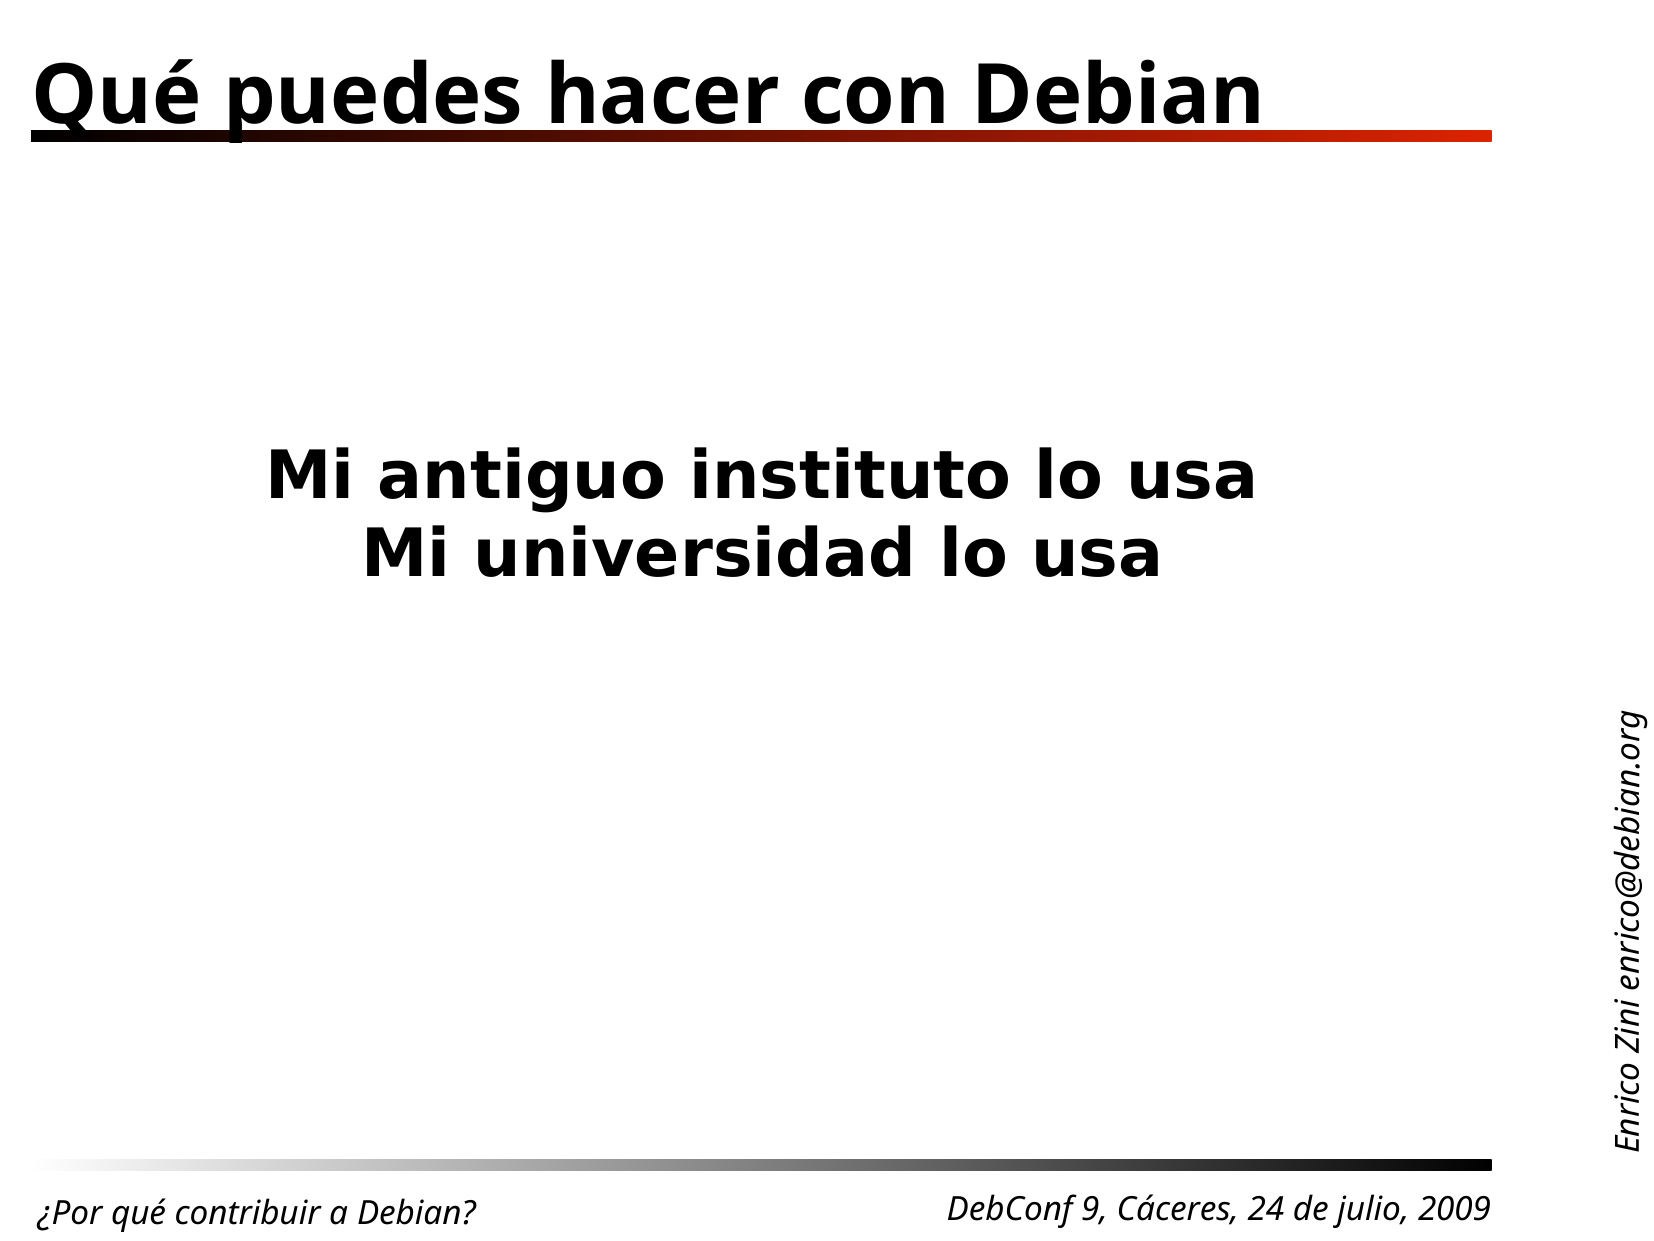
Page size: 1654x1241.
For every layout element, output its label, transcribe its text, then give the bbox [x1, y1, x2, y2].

text_box Mi antiguo instituto lo usa Mi universidad lo usa [30, 436, 1495, 593]
text_box Qué puedes hacer con Debian [31, 34, 1438, 168]
